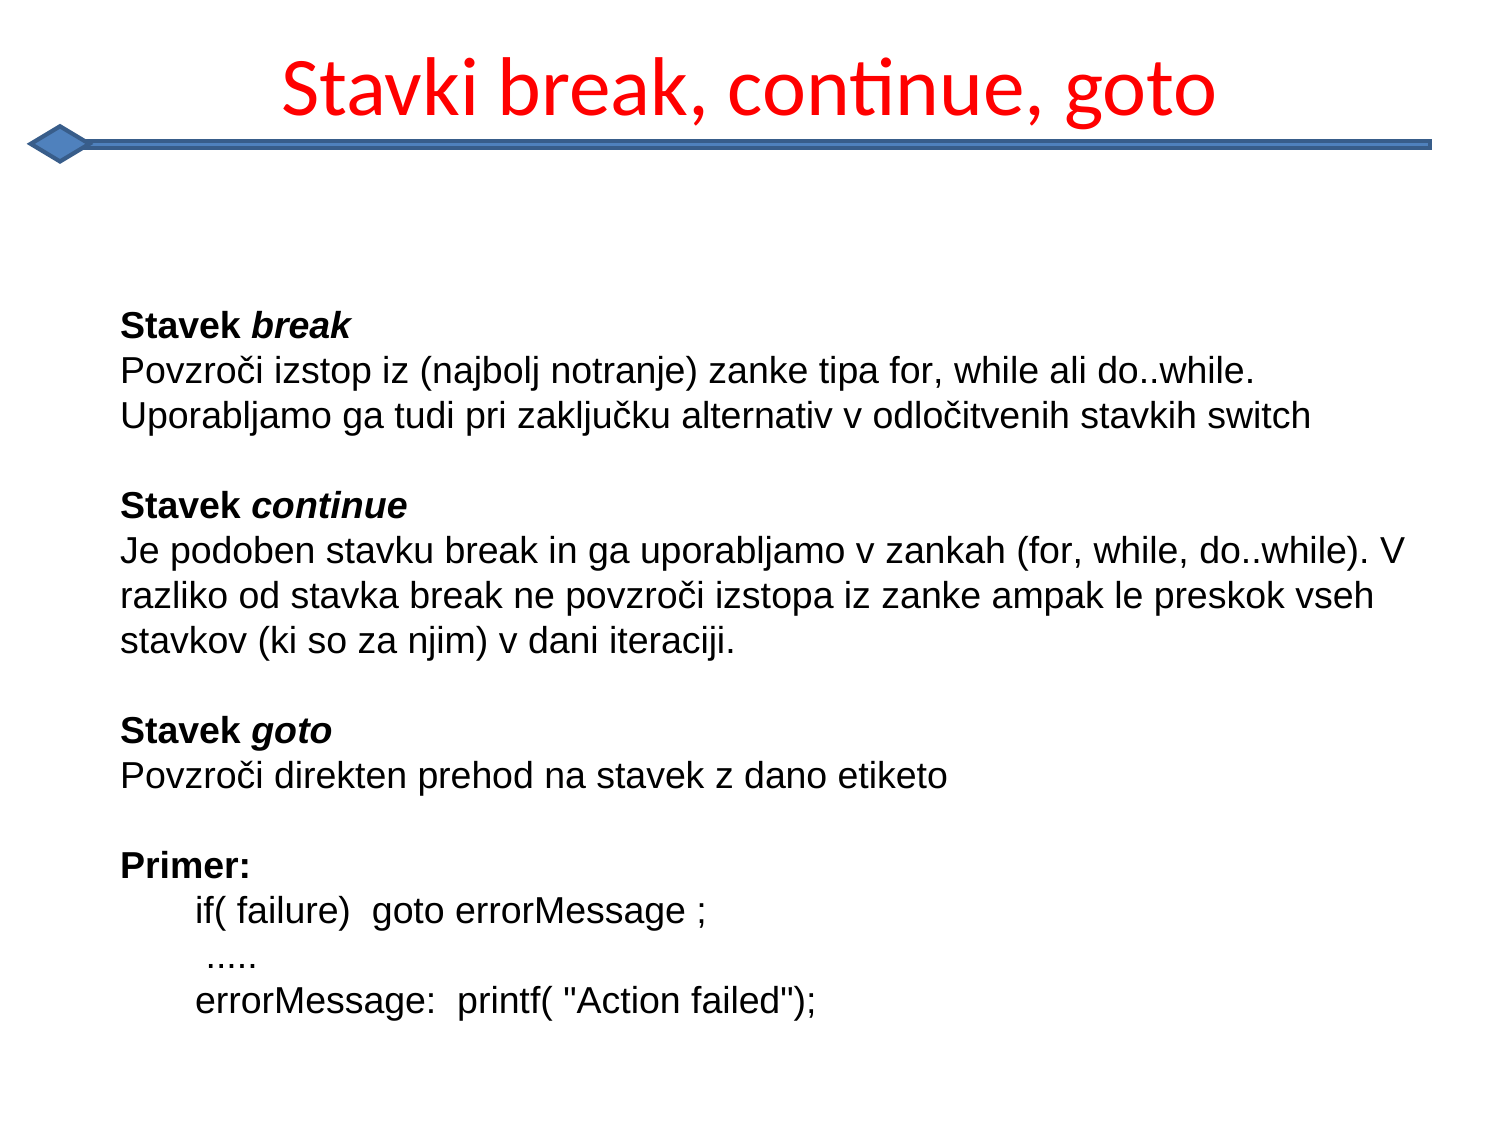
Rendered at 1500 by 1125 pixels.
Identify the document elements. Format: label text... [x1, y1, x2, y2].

title Stavki break, continue, goto [75, 23, 1426, 141]
text_box Stavek break Povzroči izstop iz (najbolj notranje) zanke tipa for, while ali do..while. Uporabljamo ga tudi pri zaključku alternativ v odločitvenih stavkih switch Stavek continue Je podoben stavku break in ga uporabljamo v zankah (for, while, do..while). V razliko od stavka break ne povzroči izstopa iz zanke ampak le preskok vseh stavkov (ki so za njim) v dani iteraciji. Stavek goto Povzroči direkten prehod na stavek z dano etiketo Primer: if( failure) goto errorMessage ; ..... errorMessage: printf( "Action failed"); [105, 292, 1430, 1074]
